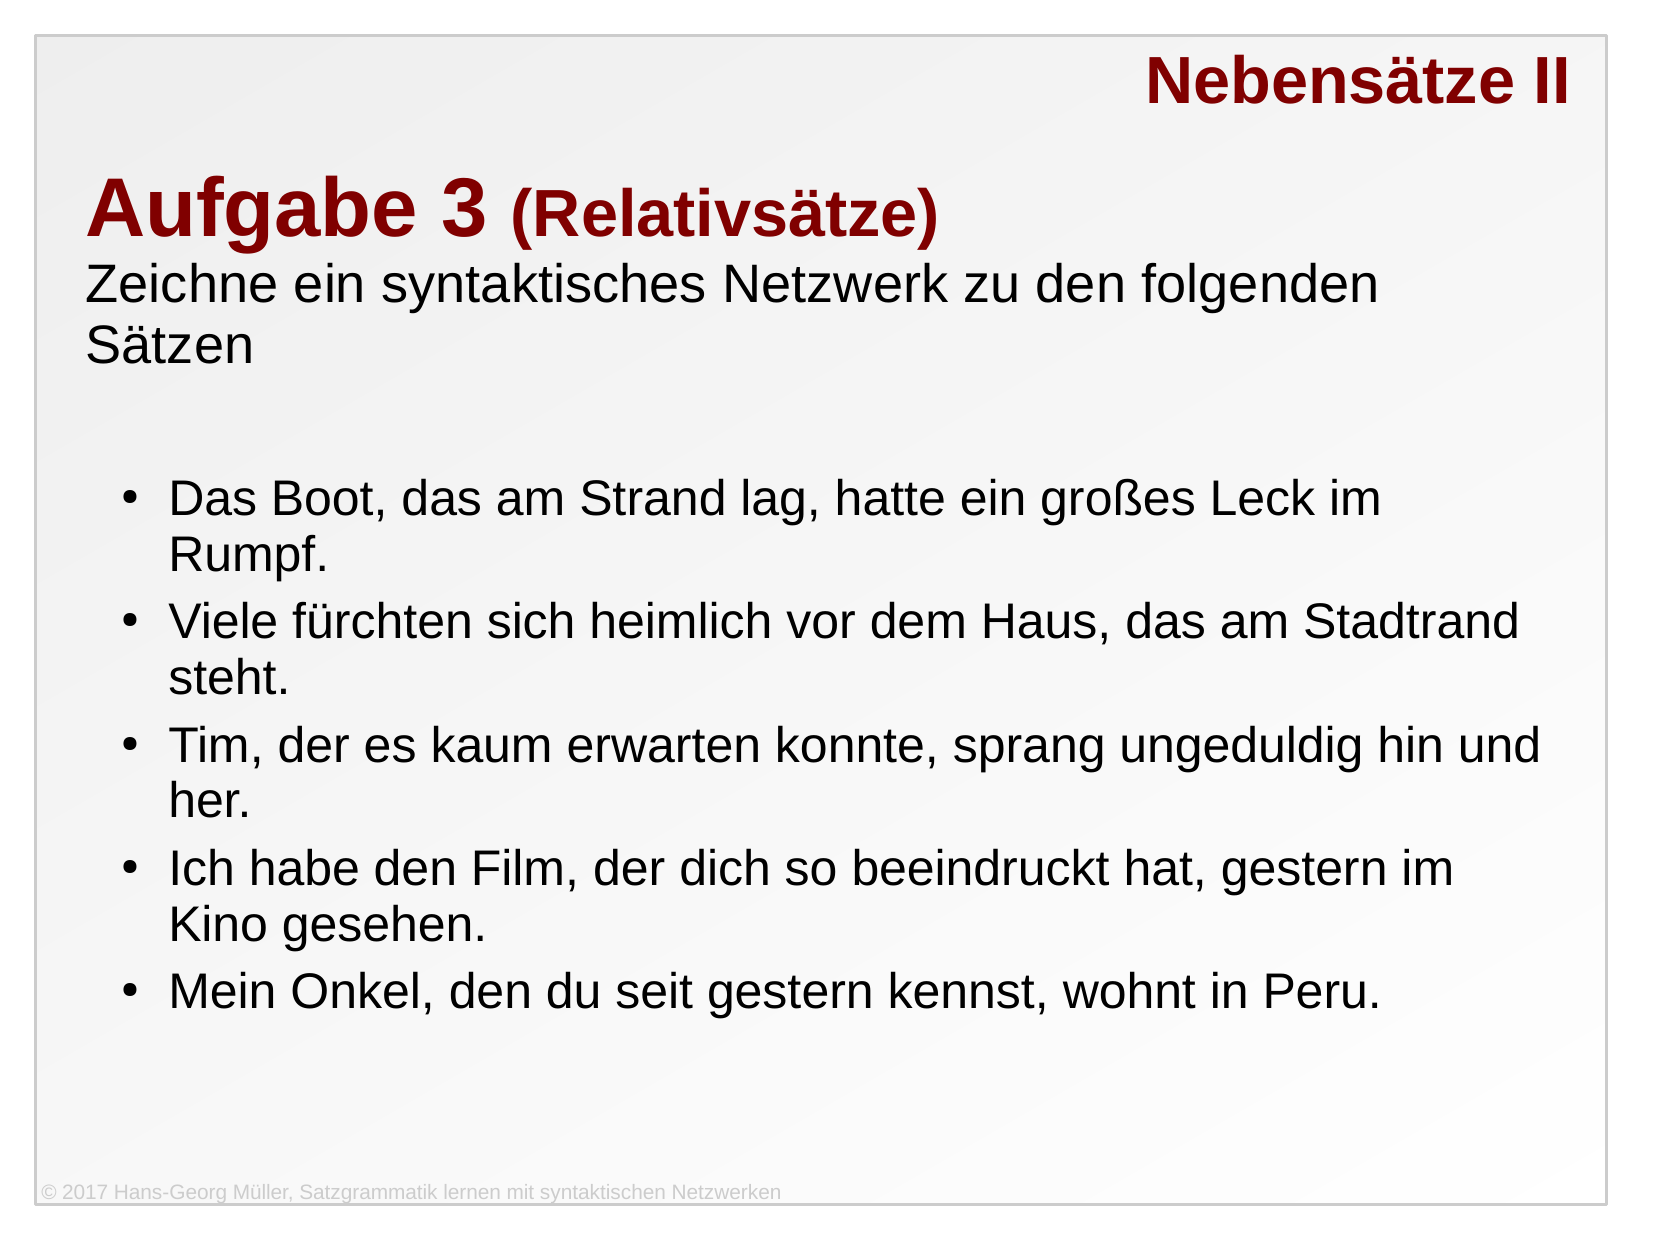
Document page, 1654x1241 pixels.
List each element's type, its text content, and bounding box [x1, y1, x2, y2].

title Nebensätze II [82, 43, 1572, 193]
text_box Das Boot, das am Strand lag, hatte ein großes Leck im Rumpf. Viele fürchten sich heimlich vor dem Haus, das am Stadtrand steht. Tim, der es kaum erwarten konnte, sprang ungeduldig hin und her. Ich habe den Film, der dich so beeindruckt hat, gestern im Kino gesehen. Mein Onkel, den du seit gestern kennst, wohnt in Peru. [106, 462, 1560, 1193]
text_box Aufgabe 3 (Relativsätze) Zeichne ein syntaktisches Netzwerk zu den folgenden Sätzen [70, 153, 1571, 430]
